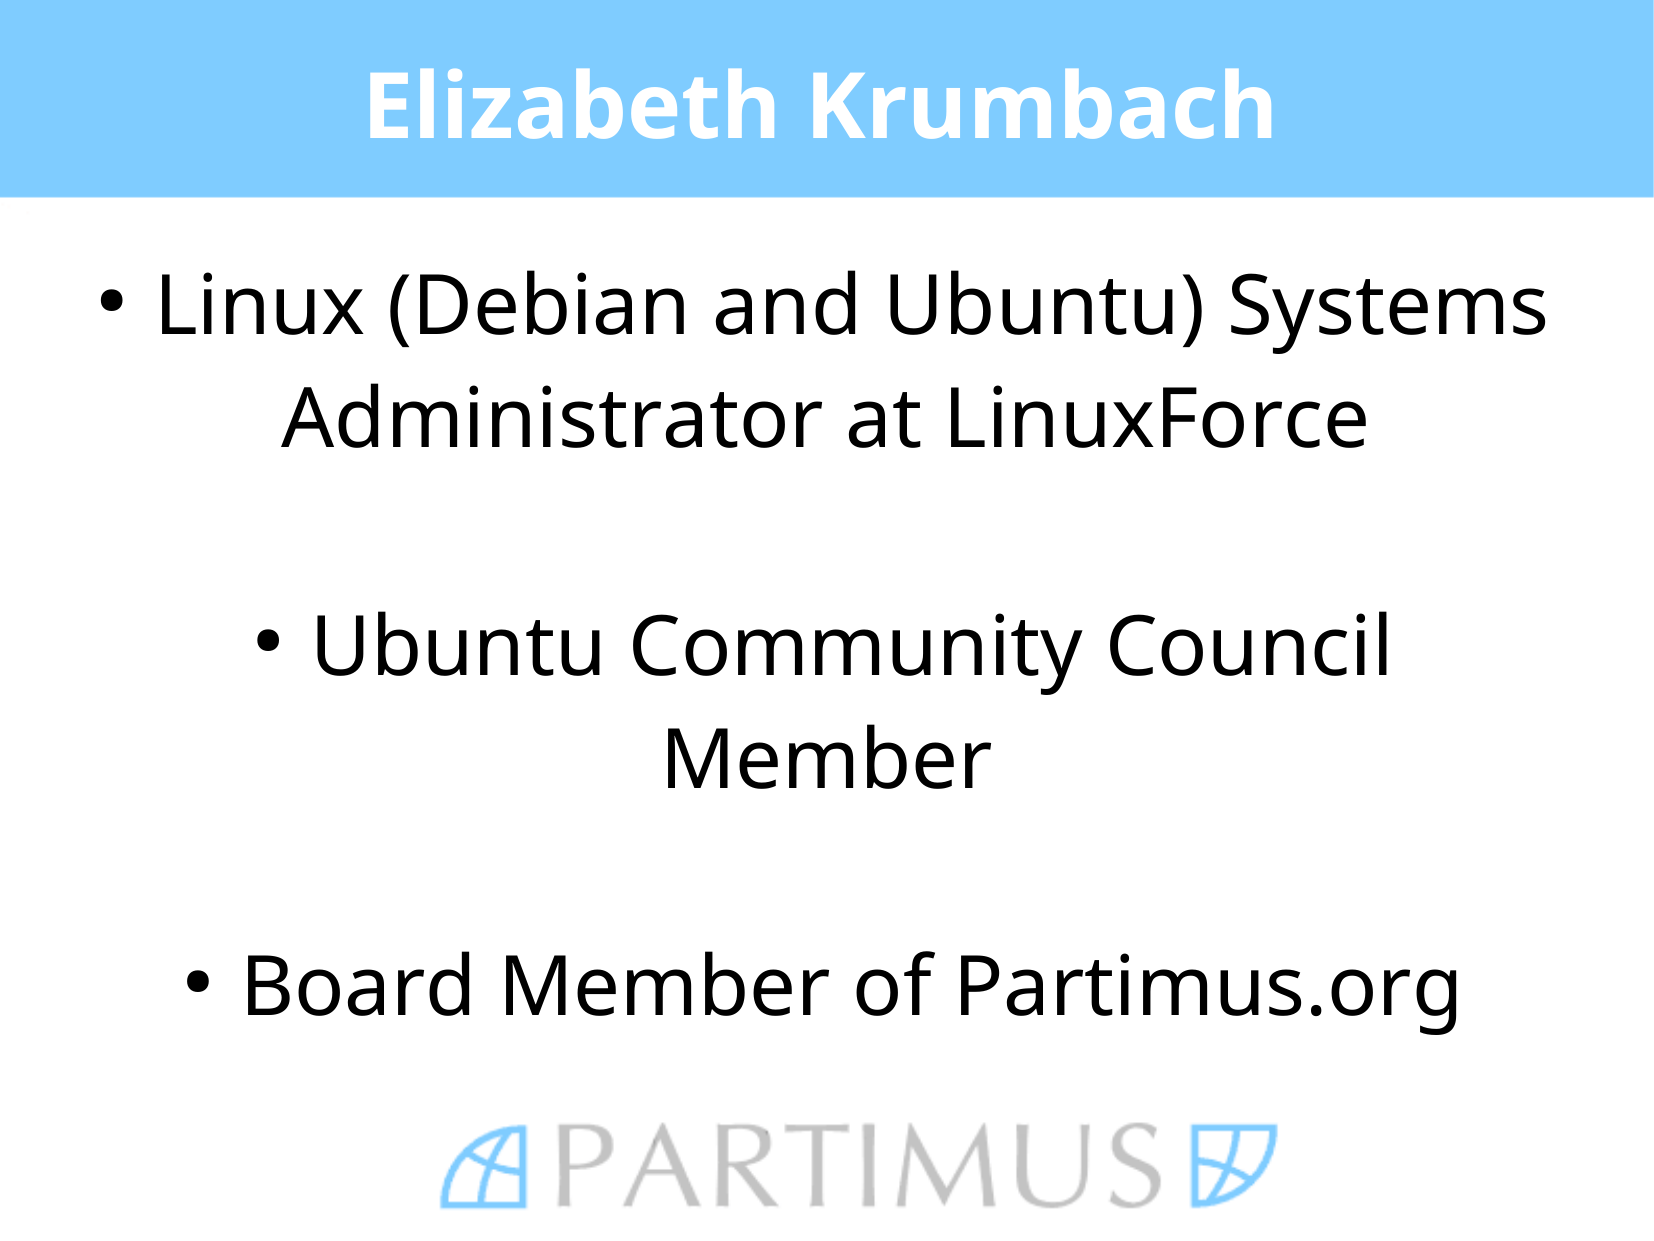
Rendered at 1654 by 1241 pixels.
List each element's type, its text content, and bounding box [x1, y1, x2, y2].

picture [0, 0, 1654, 1241]
subtitle Linux (Debian and Ubuntu) Systems Administrator at LinuxForce Ubuntu Community Council Member Board Member of Partimus.org [82, 262, 1571, 1137]
title Elizabeth Krumbach [76, 7, 1565, 200]
